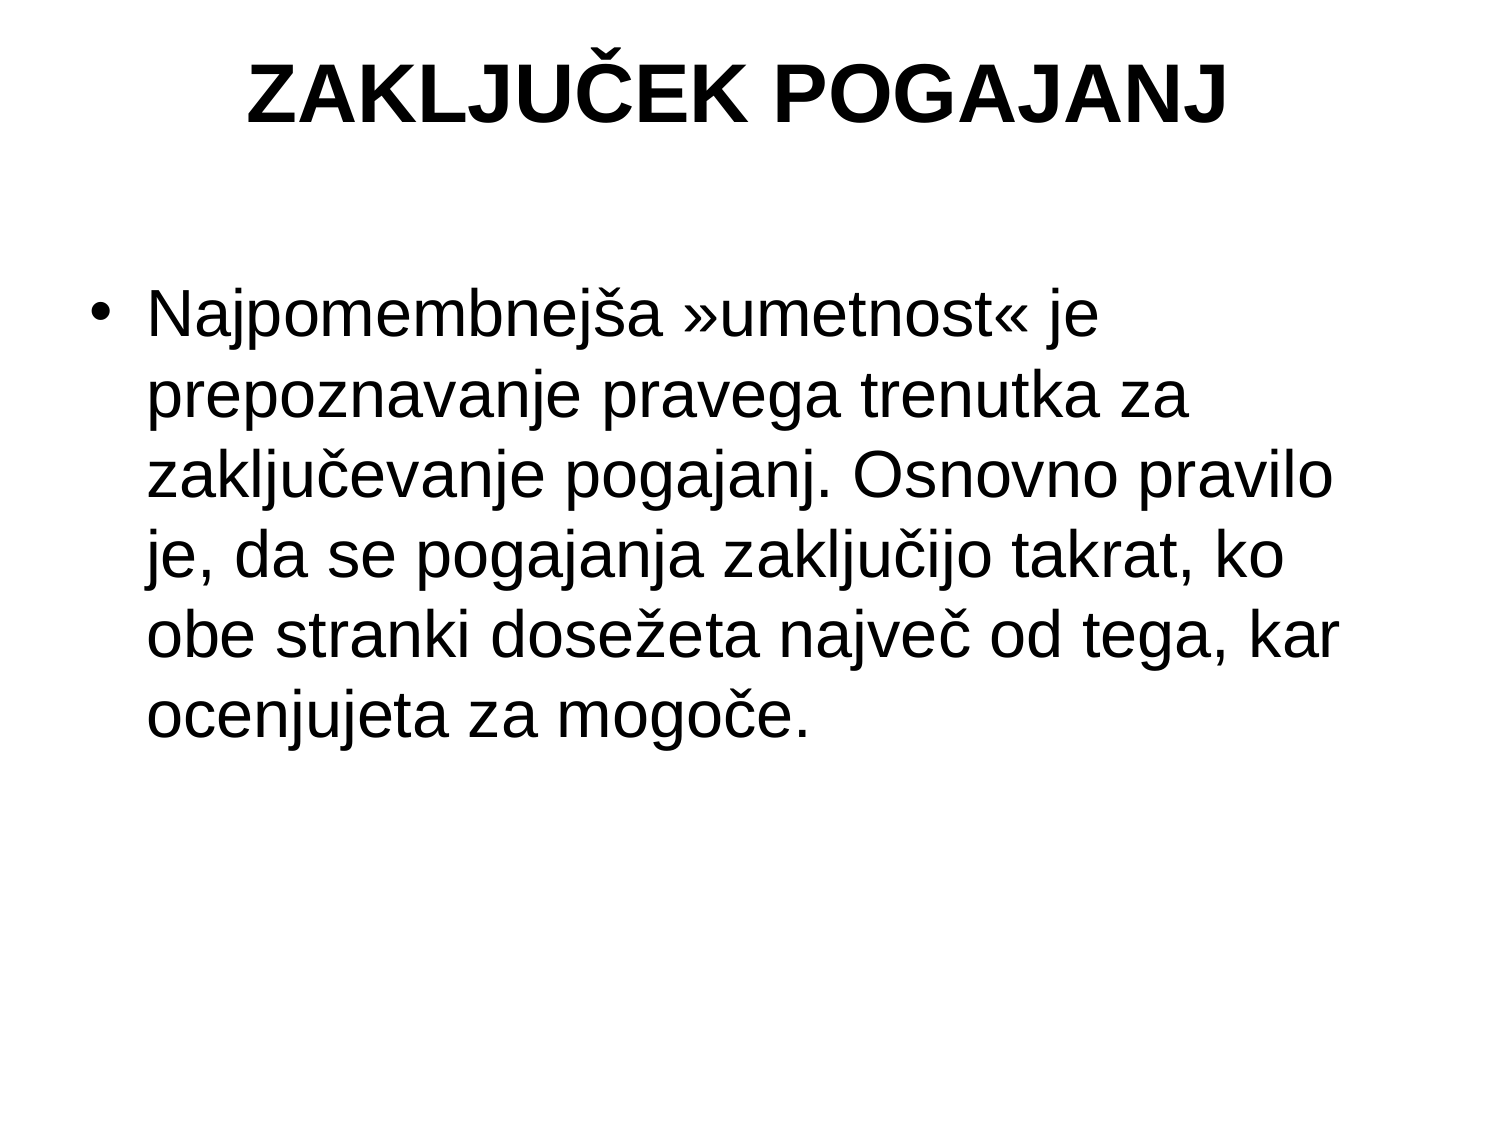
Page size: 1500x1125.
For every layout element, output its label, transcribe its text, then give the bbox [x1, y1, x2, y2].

title ZAKLJUČEK POGAJANJ [75, 31, 1426, 247]
list Najpomembnejša »umetnost« je prepoznavanje pravega trenutka za zaključevanje pogajanj. Osnovno pravilo je, da se pogajanja zaključijo takrat, ko obe stranki dosežeta največ od tega, kar ocenjujeta za mogoče. [75, 262, 1426, 1006]
